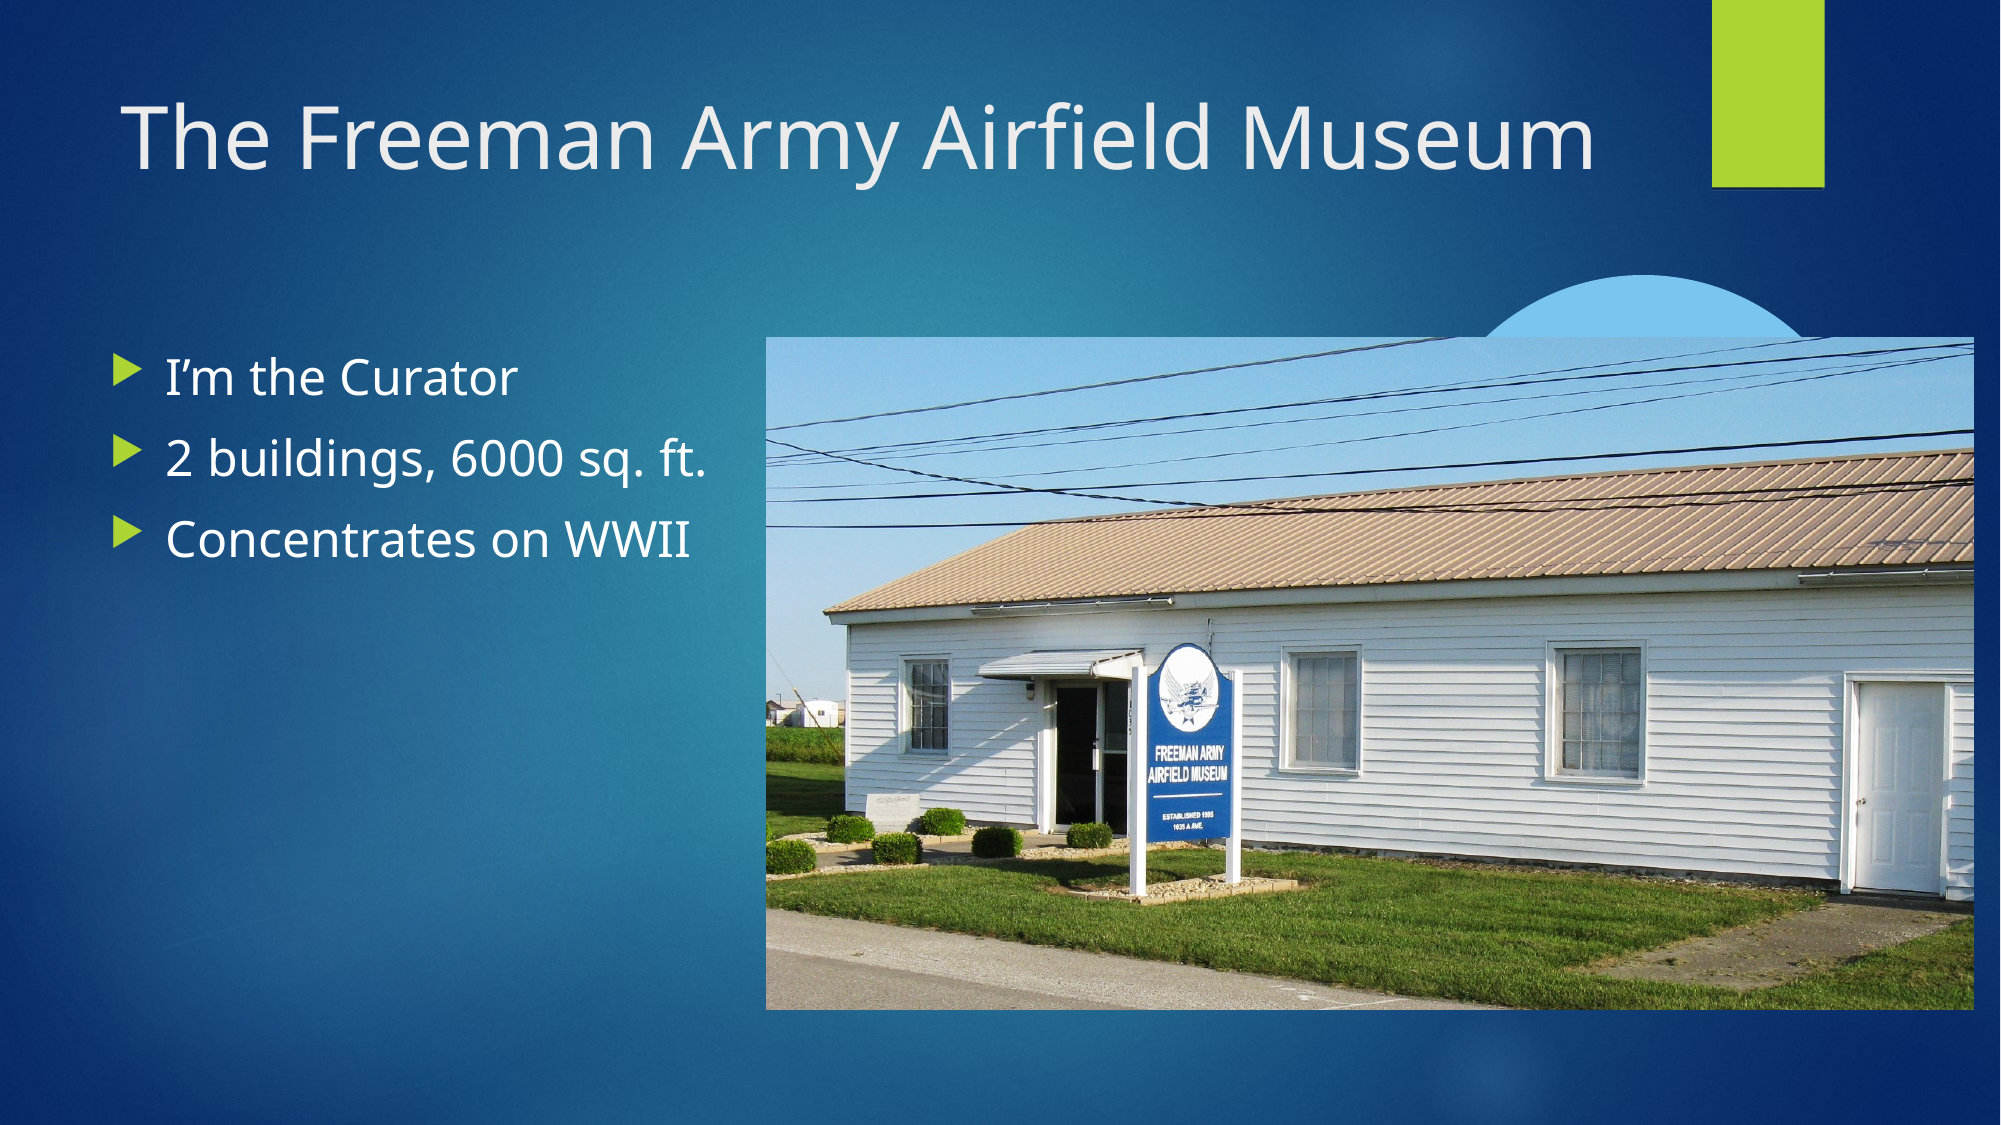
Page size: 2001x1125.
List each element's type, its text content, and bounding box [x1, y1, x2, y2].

text_box The Freeman Army Airfield Museum [105, 74, 1649, 304]
text_box I’m the Curator 2 buildings, 6000 sq. ft. Concentrates on WWII [94, 337, 816, 1027]
picture [0, 0, 2001, 1125]
